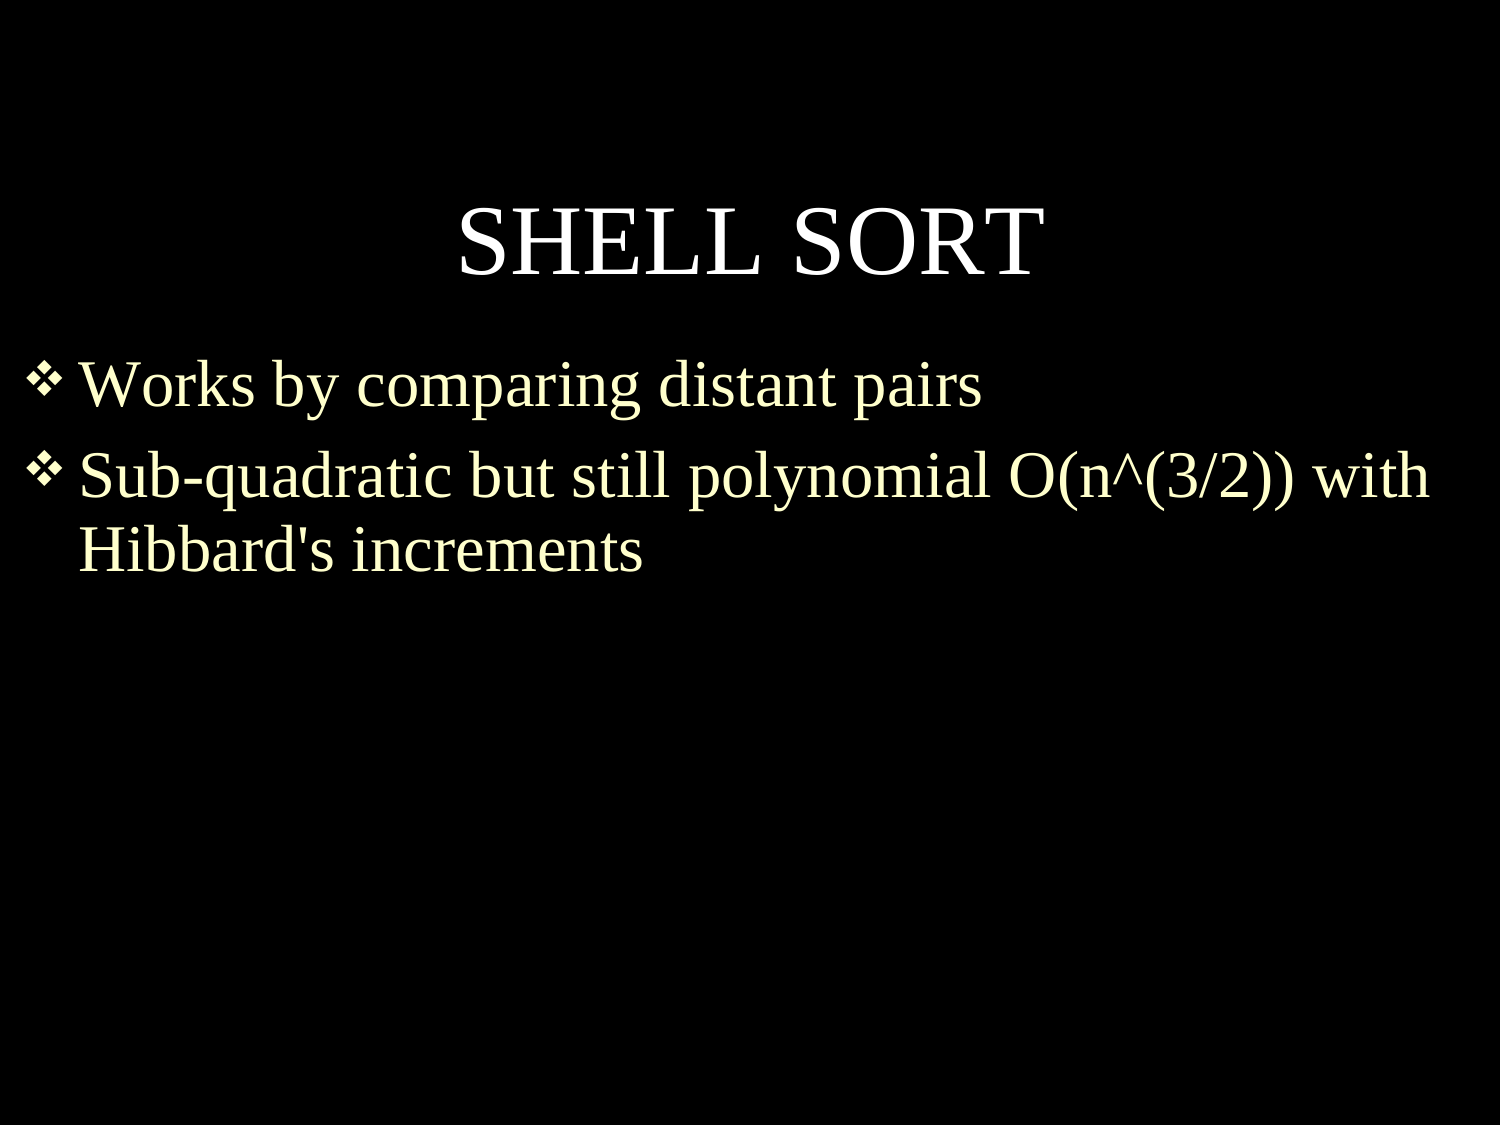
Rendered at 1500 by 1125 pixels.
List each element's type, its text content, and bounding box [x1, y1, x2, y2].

list Works by comparing distant pairs Sub-quadratic but still polynomial O(n^(3/2)) with Hibbard's increments [22, 347, 1482, 1090]
title SHELL SORT [22, 145, 1480, 336]
